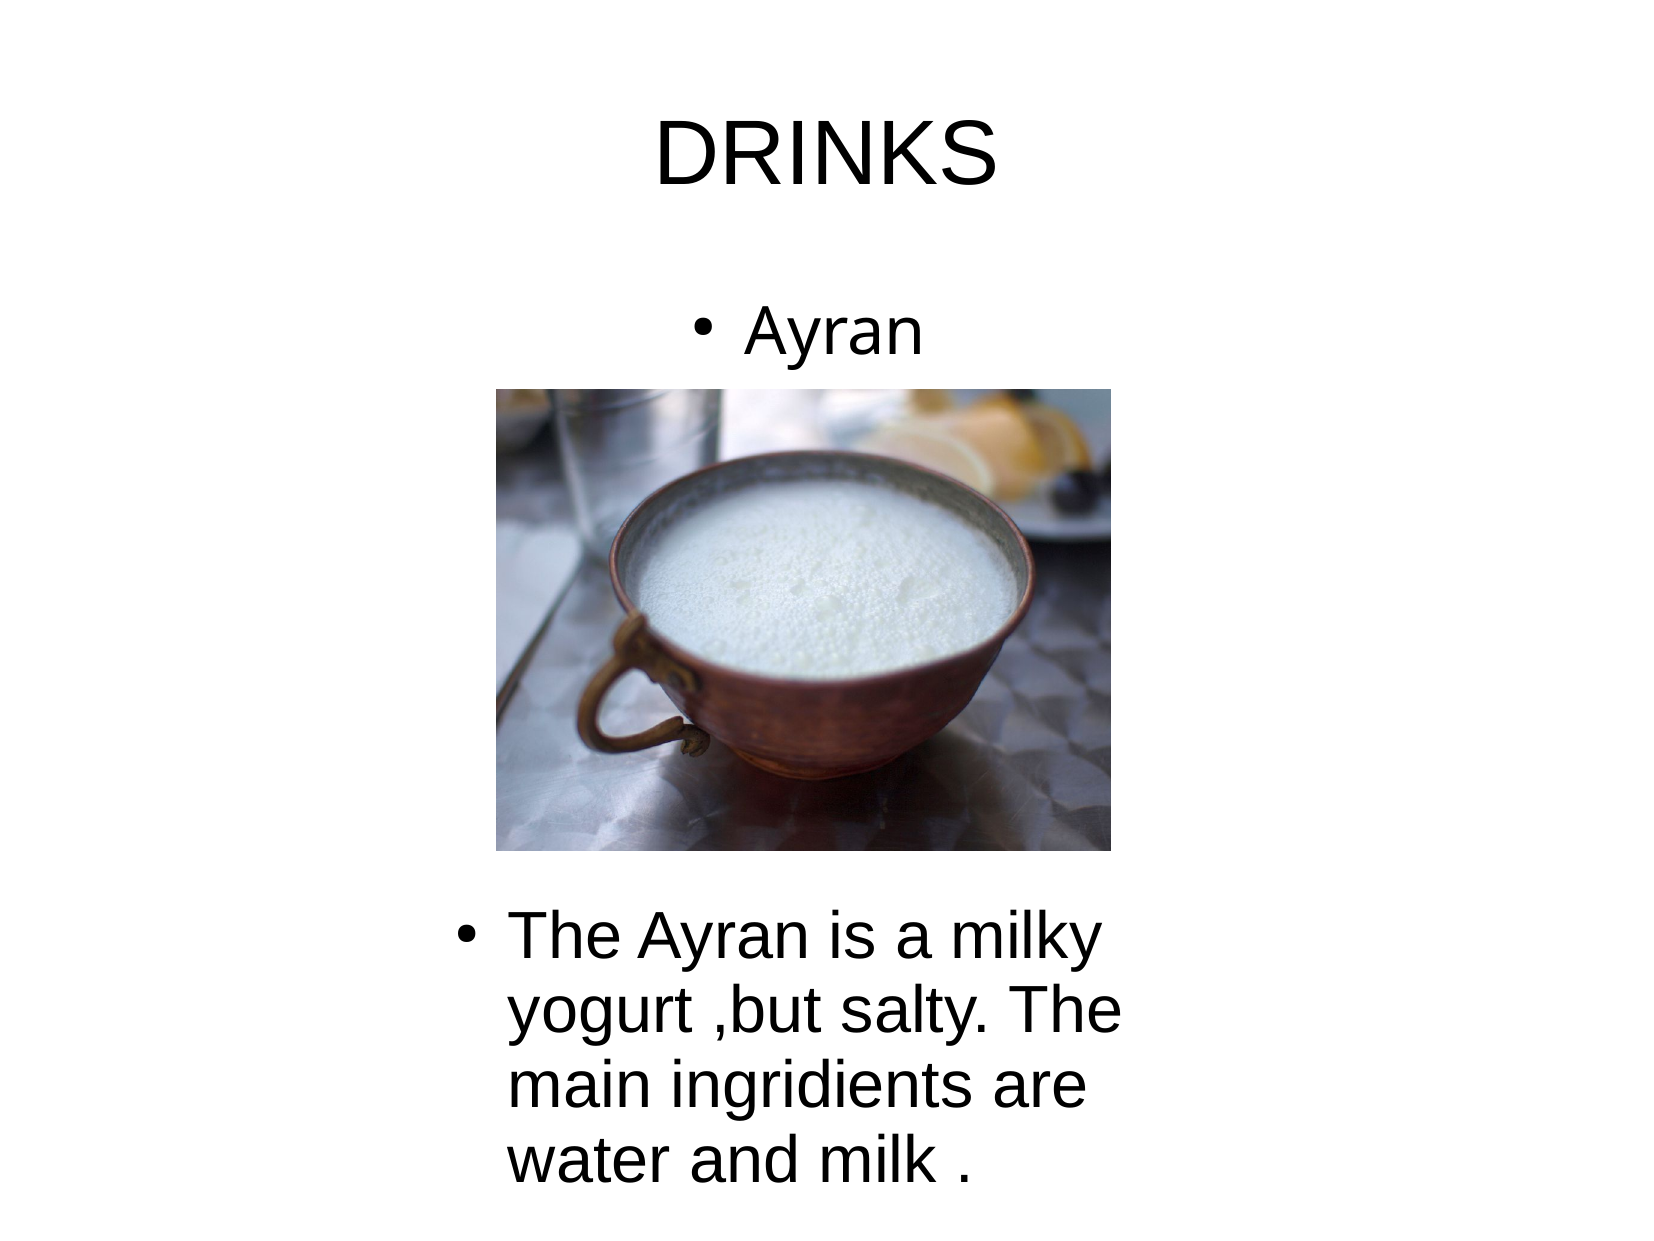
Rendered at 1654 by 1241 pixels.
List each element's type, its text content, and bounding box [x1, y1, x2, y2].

list The Ayran is a milky yogurt ,but salty. The main ingridients are water and milk . [437, 897, 1164, 1241]
picture [496, 389, 1111, 851]
list Ayran [437, 282, 1164, 674]
title DRINKS [82, 49, 1571, 257]
